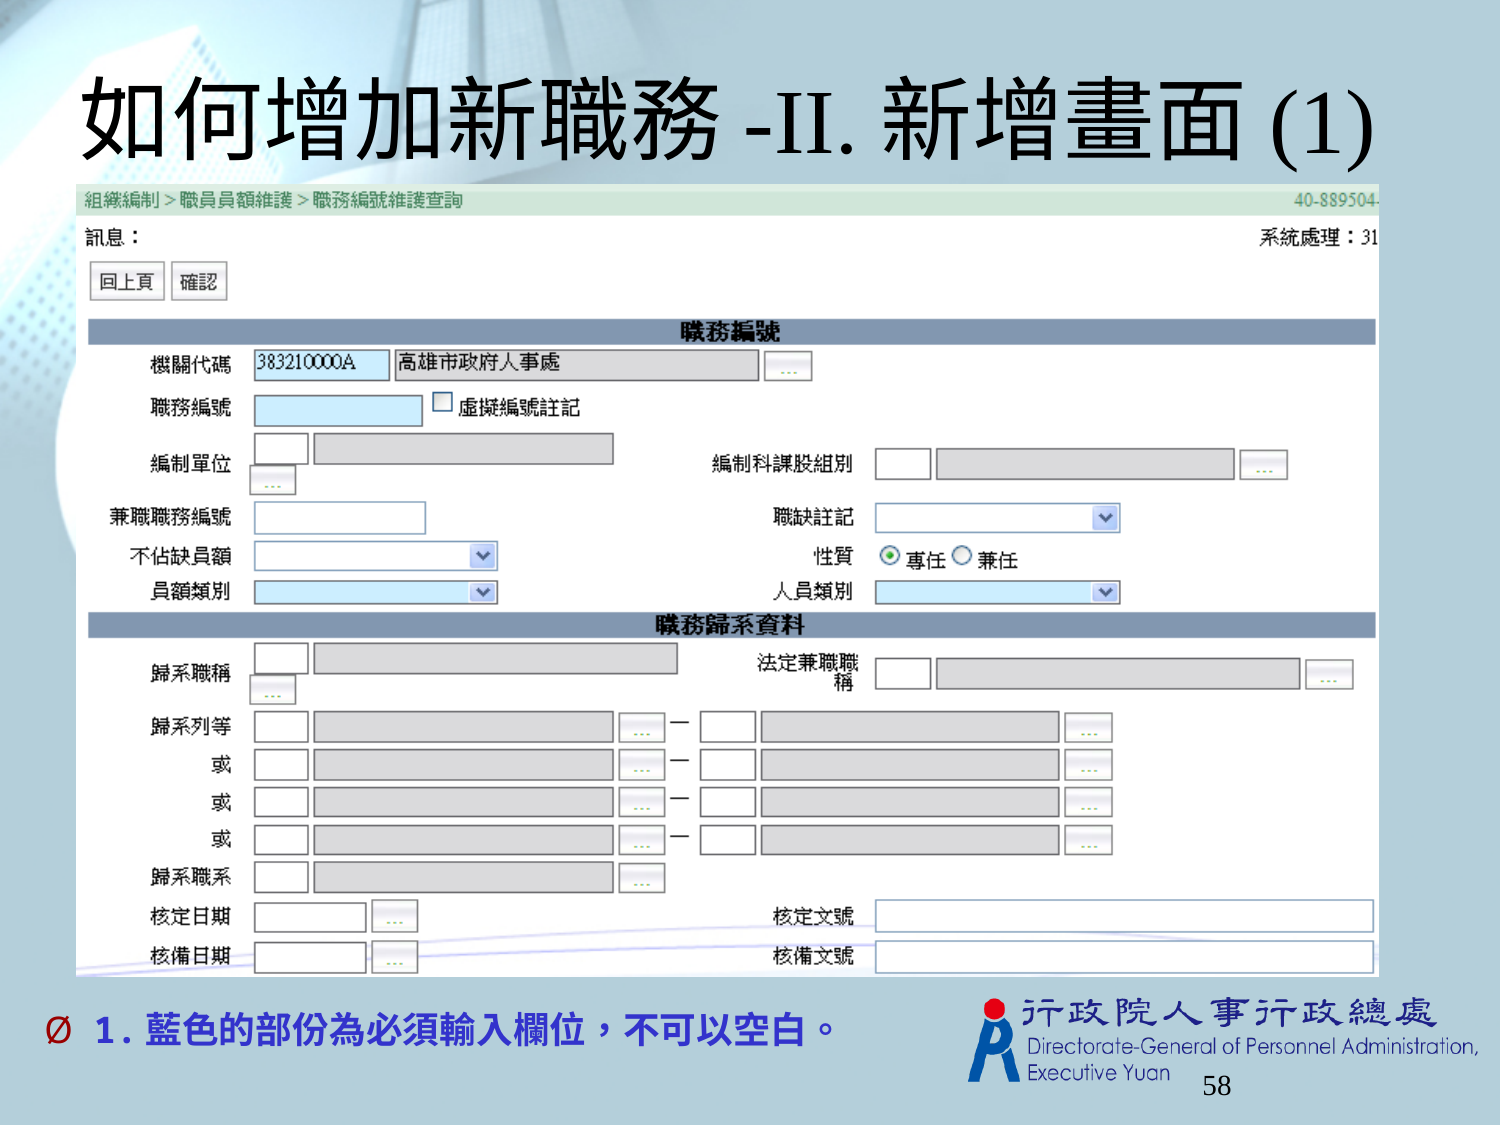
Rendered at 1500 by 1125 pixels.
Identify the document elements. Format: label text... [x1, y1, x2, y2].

text_box [1187, 1058, 1500, 1124]
list 1.藍色的部份為必須輸入欄位，不可以空白。 [29, 999, 1305, 1059]
text_box 如何增加新職務-II.新增畫面(1) [65, 55, 1411, 167]
picture [76, 184, 1379, 977]
